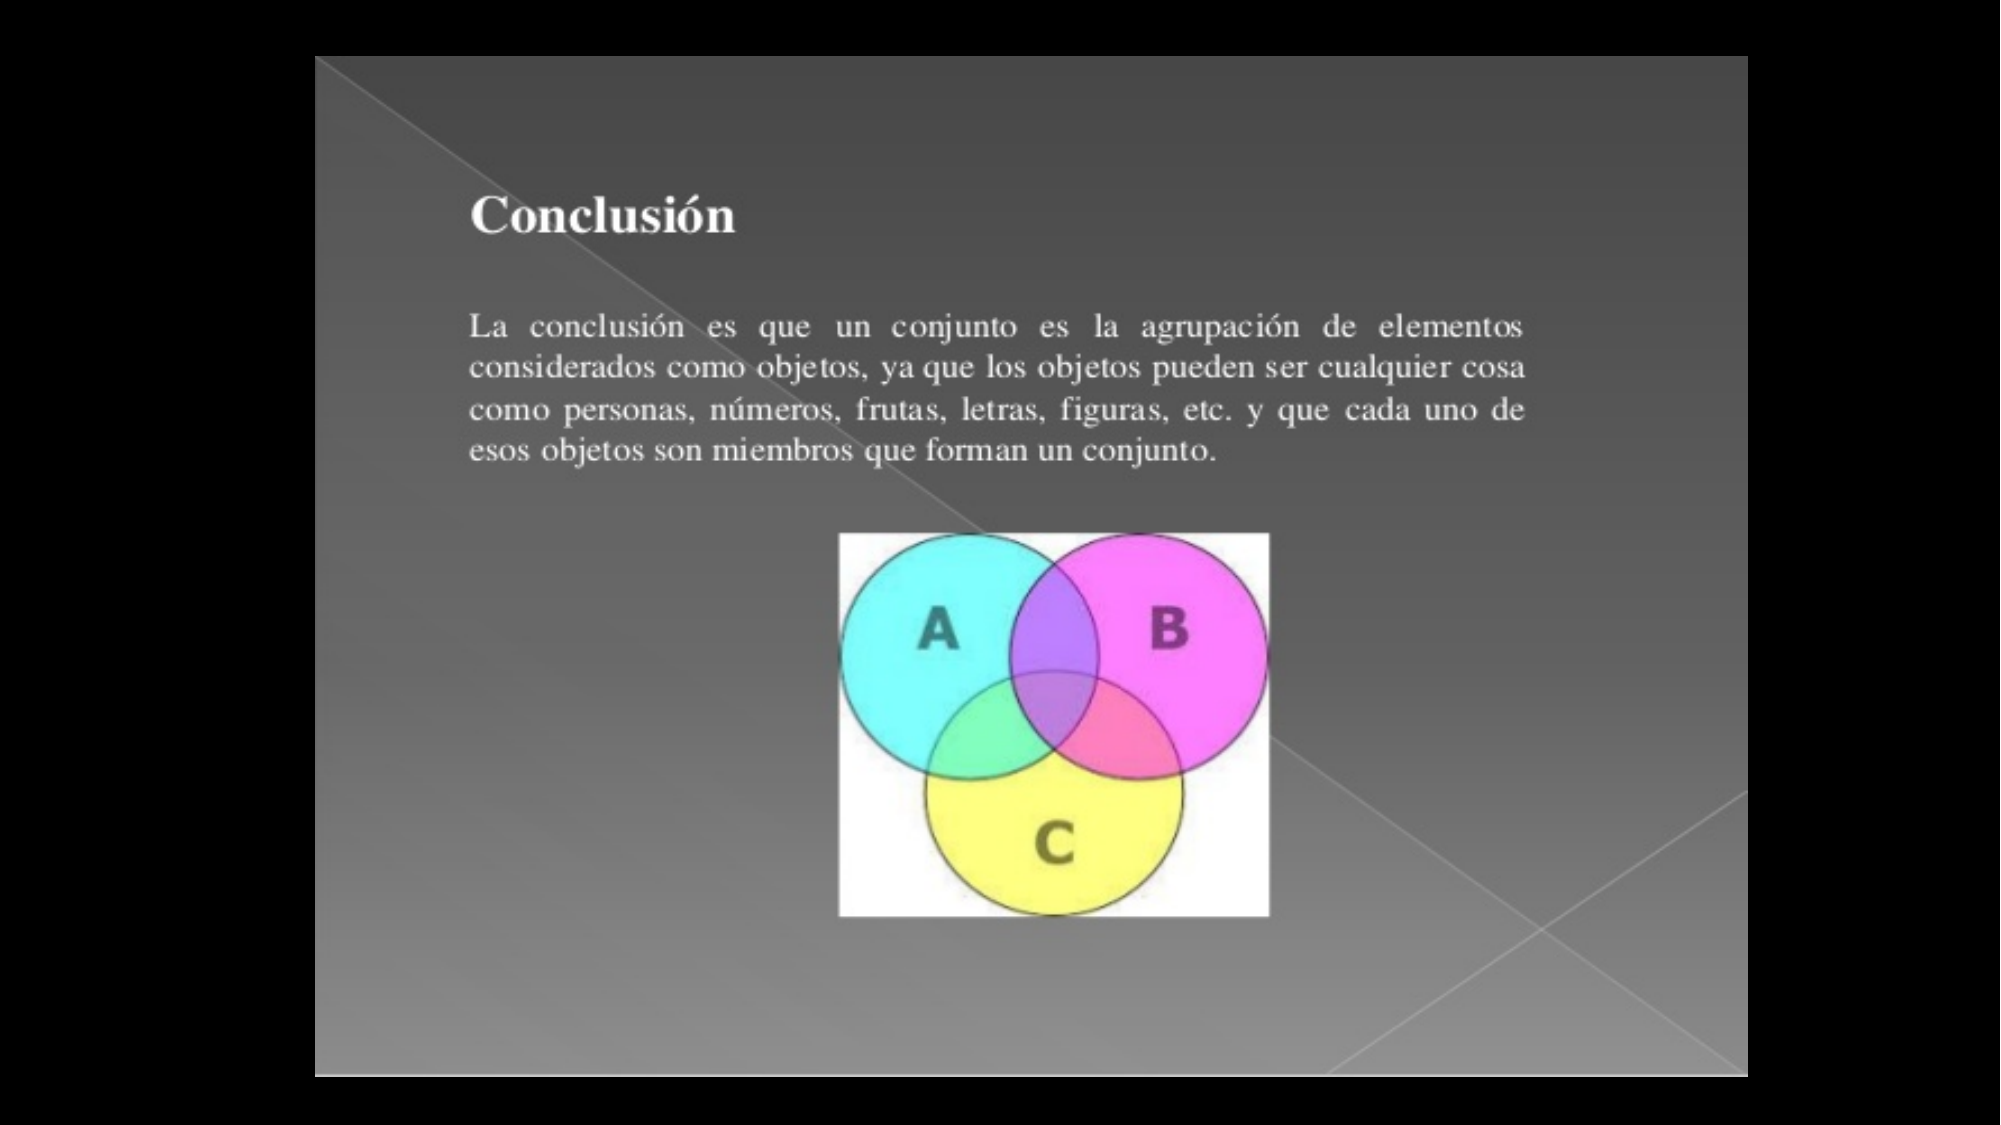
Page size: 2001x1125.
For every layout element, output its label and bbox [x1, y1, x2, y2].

picture [315, 56, 1748, 1077]
